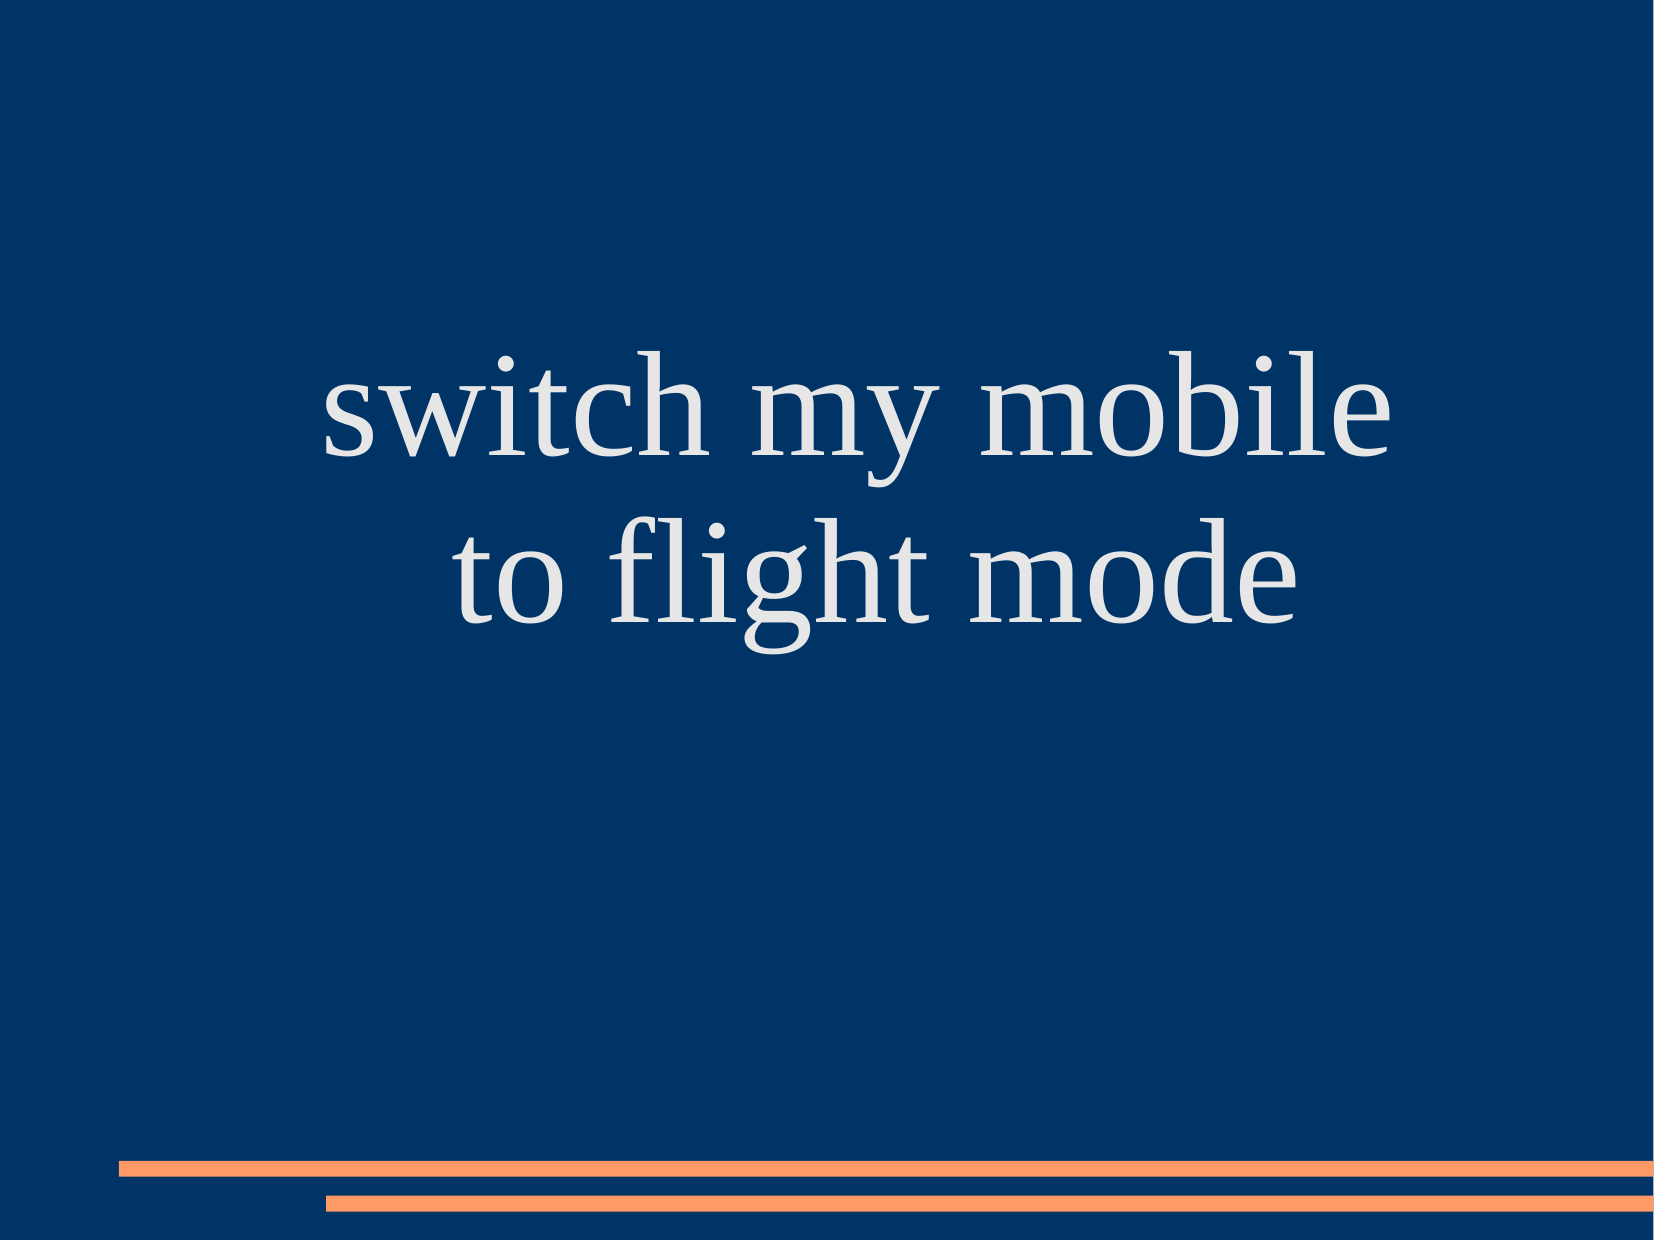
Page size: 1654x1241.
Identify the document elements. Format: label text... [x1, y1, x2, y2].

list switch my mobile to flight mode [121, 322, 1561, 1132]
